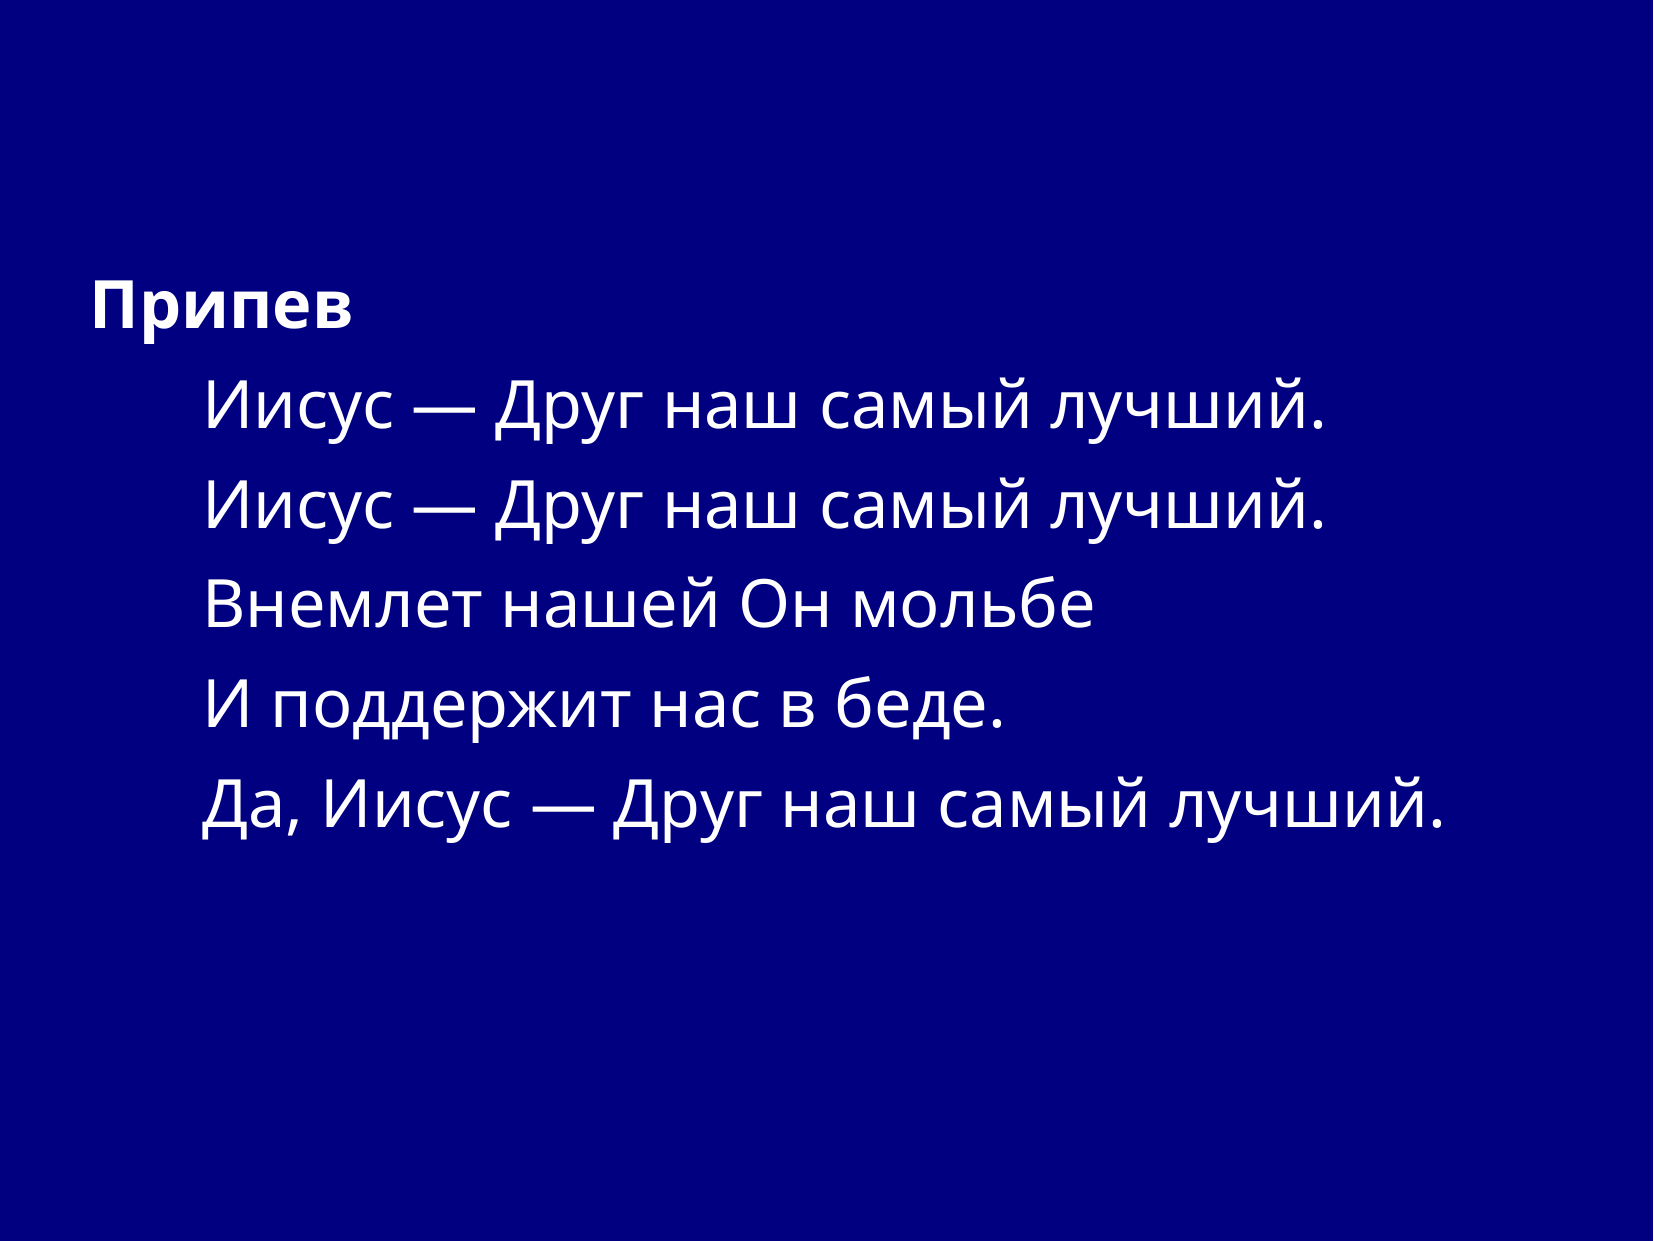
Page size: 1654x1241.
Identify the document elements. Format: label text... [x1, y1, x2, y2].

text_box Припев Иисус — Друг наш самый лучший. Иисус — Друг наш самый лучший. Внемлет нашей Он мольбе И поддержит нас в беде. Да, Иисус — Друг наш самый лучший. [75, 150, 1576, 1163]
